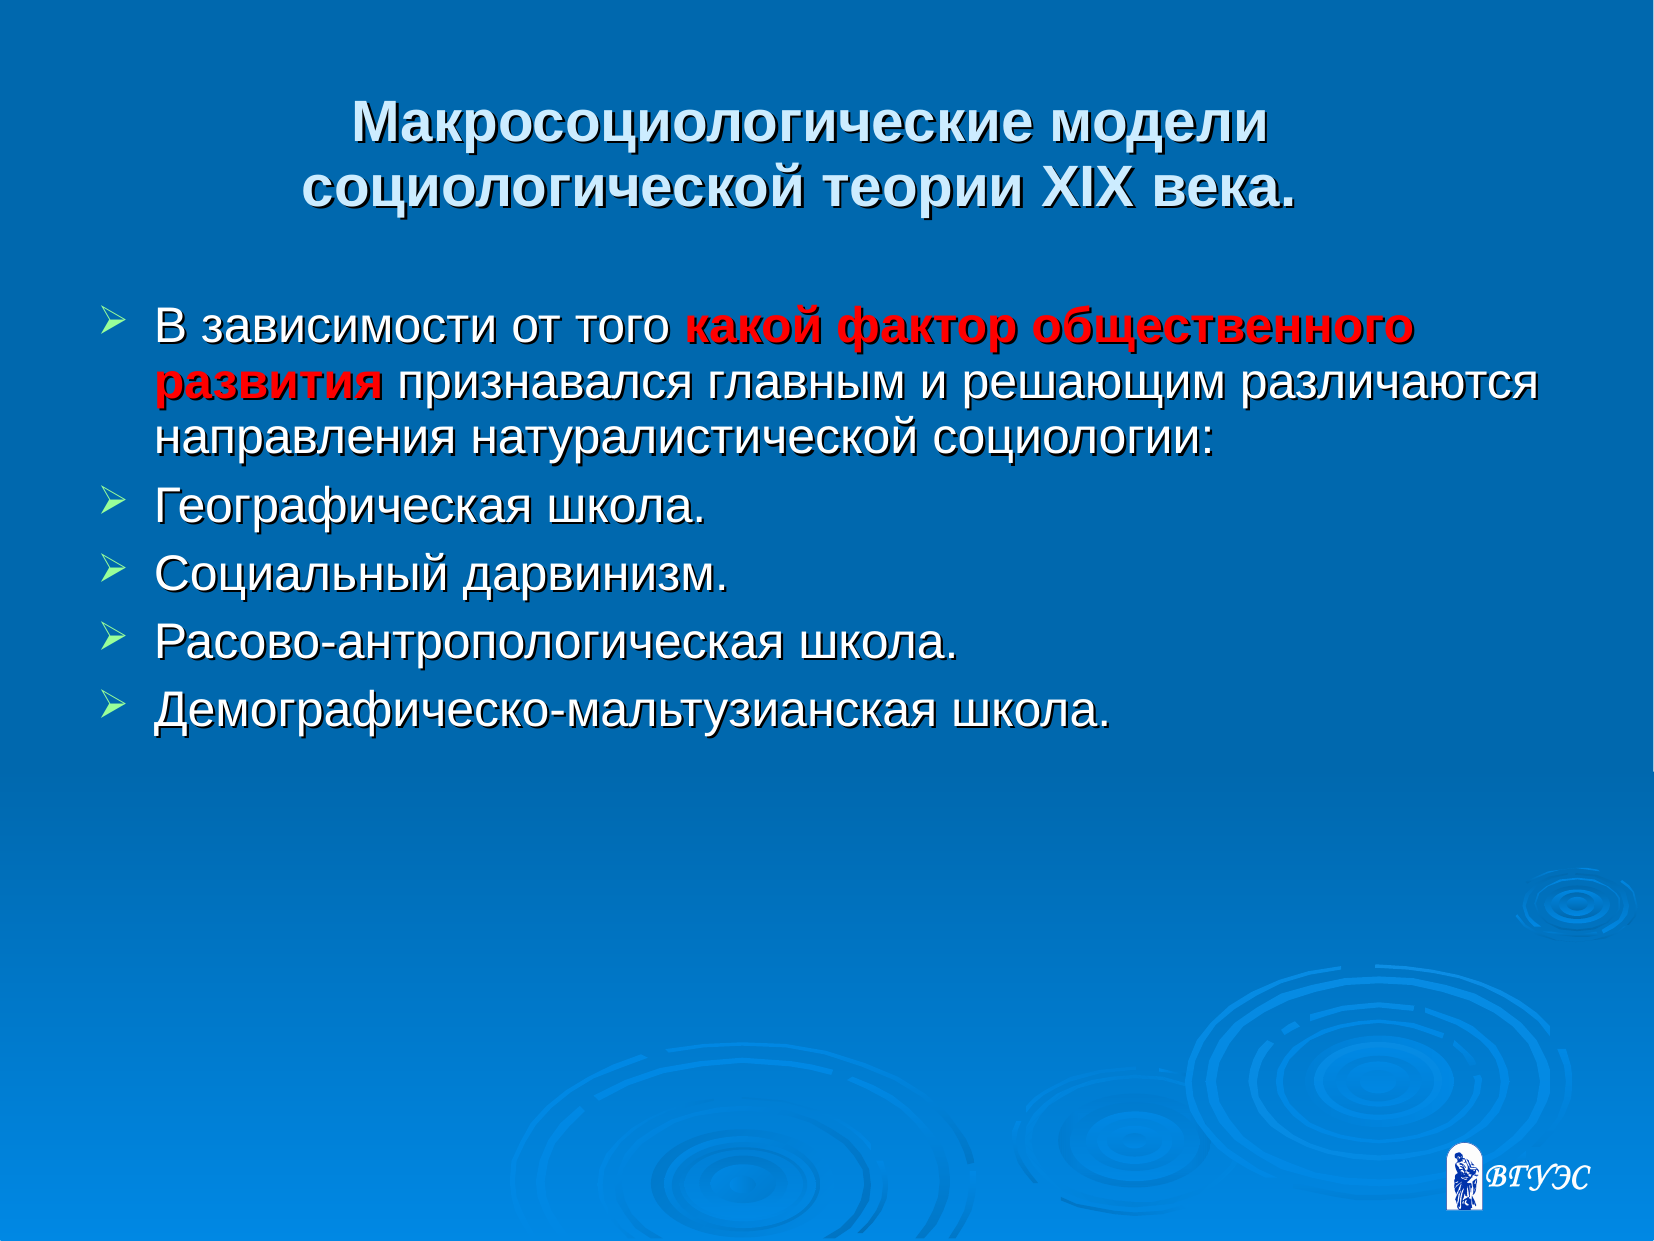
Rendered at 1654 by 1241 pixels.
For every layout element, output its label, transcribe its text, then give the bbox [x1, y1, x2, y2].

list В зависимости от того какой фактор общественного развития признавался главным и решающим различаются направления натуралистической социологии: Географическая школа. Социальный дарвинизм. Расово-антропологическая школа. Демографическо-мальтузианская школа. [82, 289, 1571, 1108]
title Макросоциологические модели социологической теории XIX века. [82, 50, 1571, 257]
picture [1446, 1142, 1592, 1211]
